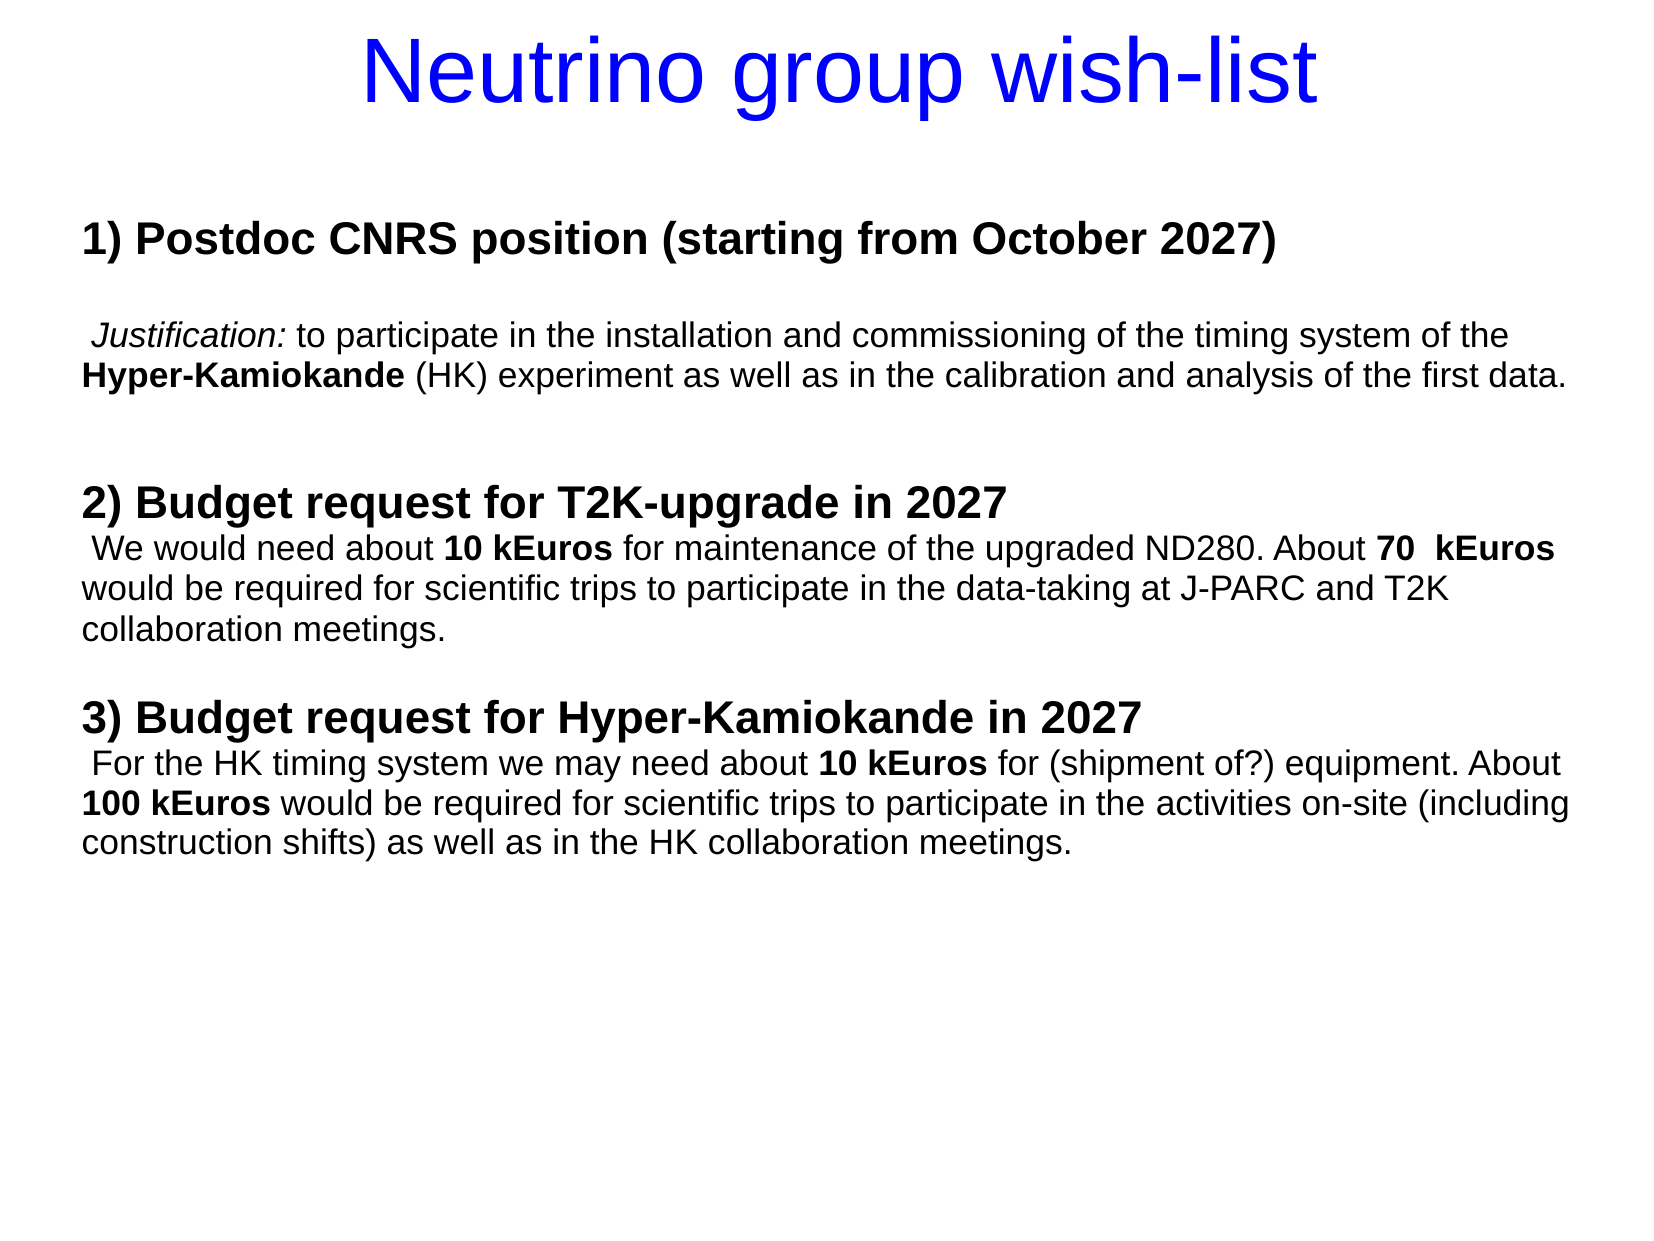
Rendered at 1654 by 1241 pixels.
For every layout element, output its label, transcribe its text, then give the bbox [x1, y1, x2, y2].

title Neutrino group wish-list [82, 0, 1571, 174]
text_box 1) Postdoc CNRS position (starting from October 2027) Justification: to participate in the installation and commissioning of the timing system of the Hyper-Kamiokande (HK) experiment as well as in the calibration and analysis of the first data. 2) Budget request for T2K-upgrade in 2027 We would need about 10 kEuros for maintenance of the upgraded ND280. About 70 kEuros would be required for scientific trips to participate in the data-taking at J-PARC and T2K collaboration meetings. 3) Budget request for Hyper-Kamiokande in 2027 For the HK timing system we may need about 10 kEuros for (shipment of?) equipment. About 100 kEuros would be required for scientific trips to participate in the activities on-site (including construction shifts) as well as in the HK collaboration meetings. [66, 205, 1606, 1051]
